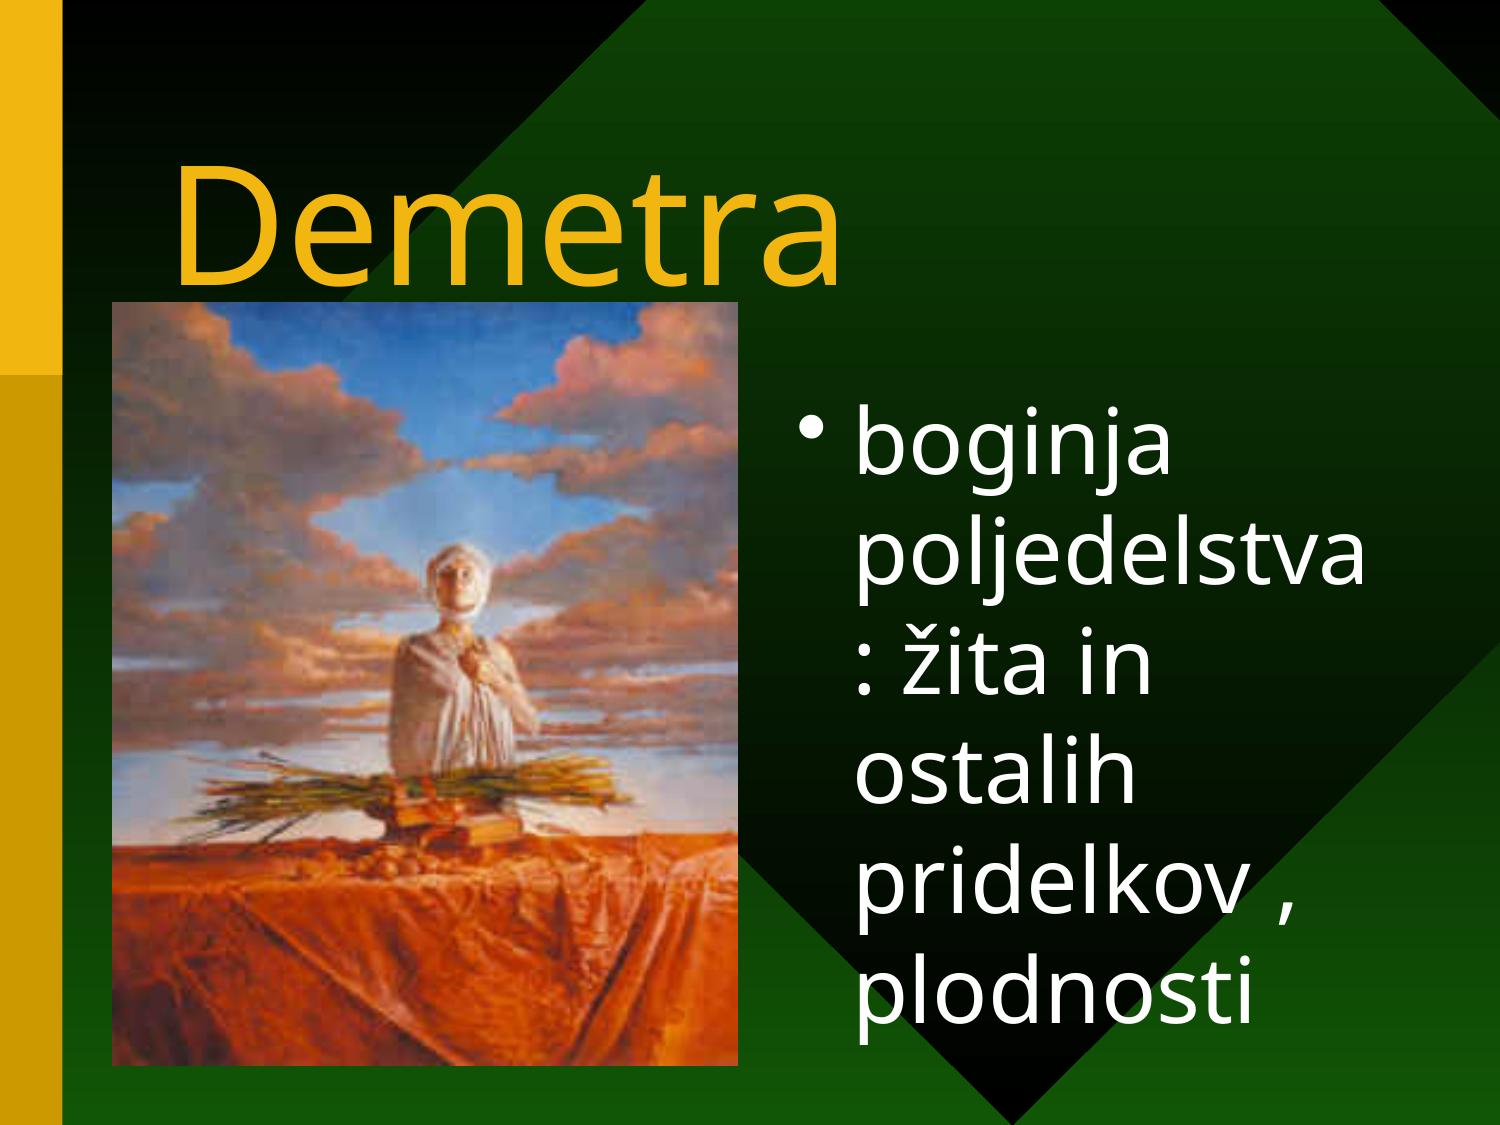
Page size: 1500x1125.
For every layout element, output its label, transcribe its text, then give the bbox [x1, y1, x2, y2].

title Demetra [150, 99, 1388, 288]
list boginja poljedelstva: žita in ostalih pridelkov , plodnosti [781, 375, 1388, 975]
picture [112, 302, 738, 1066]
